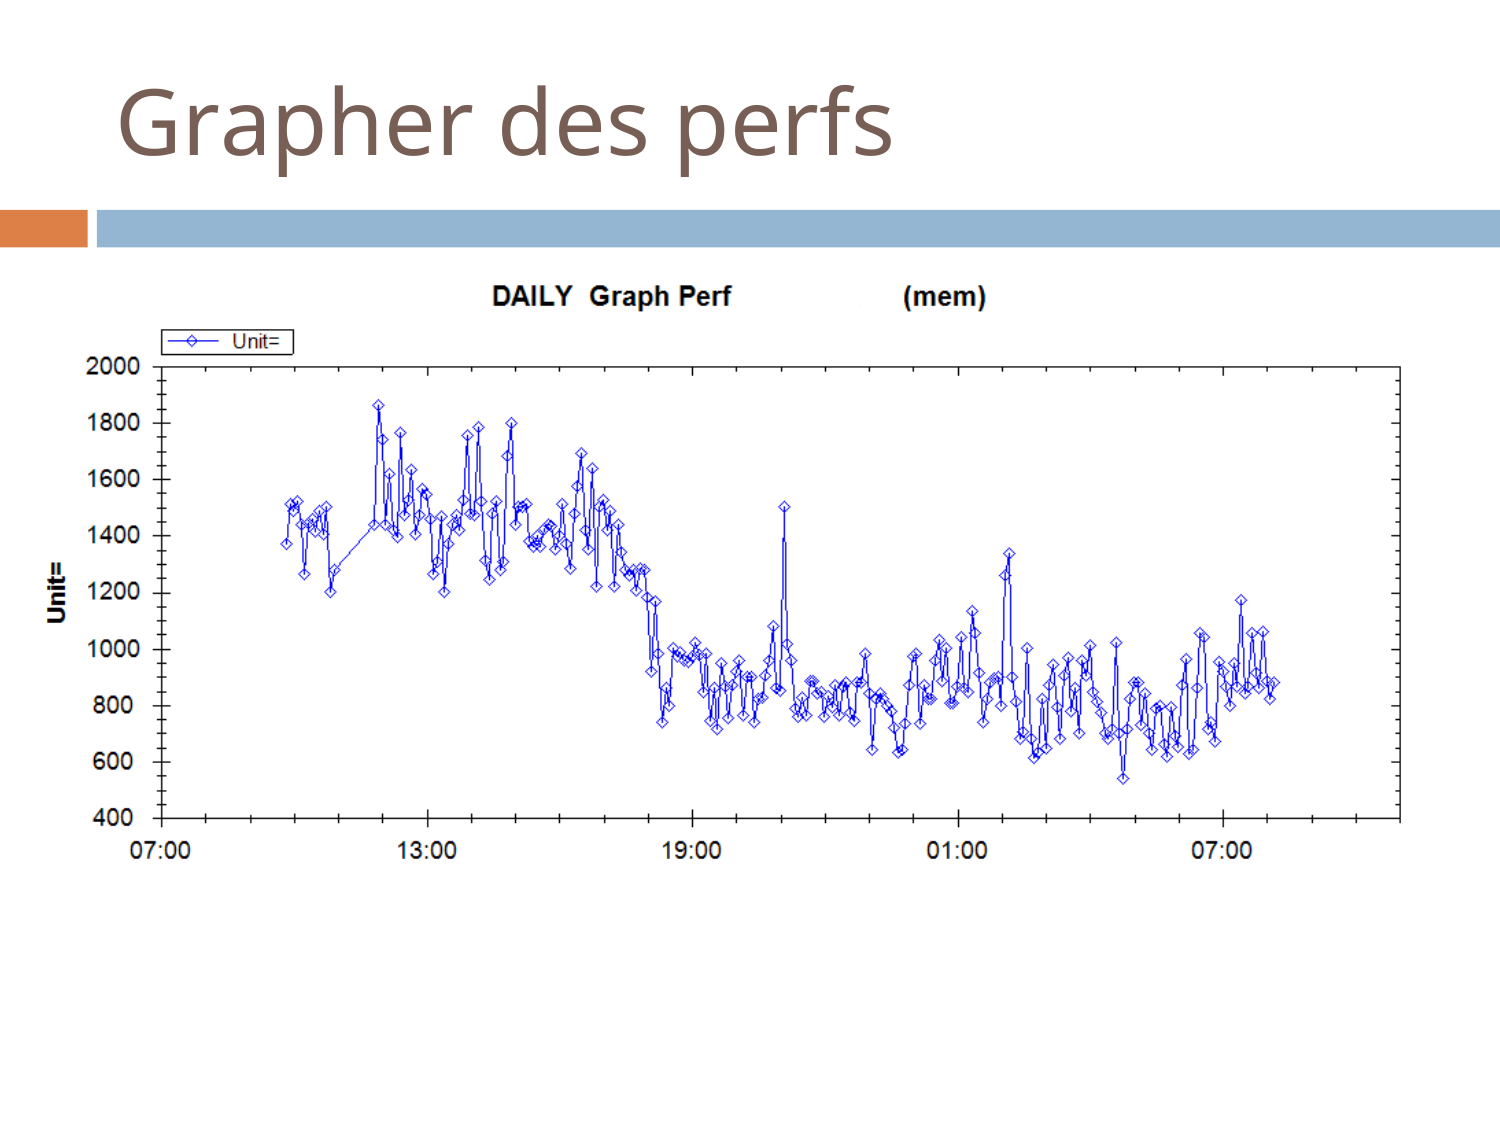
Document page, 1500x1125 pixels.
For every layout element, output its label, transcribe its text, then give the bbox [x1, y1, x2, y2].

title Grapher des perfs [100, 37, 1438, 201]
picture [46, 269, 1412, 870]
